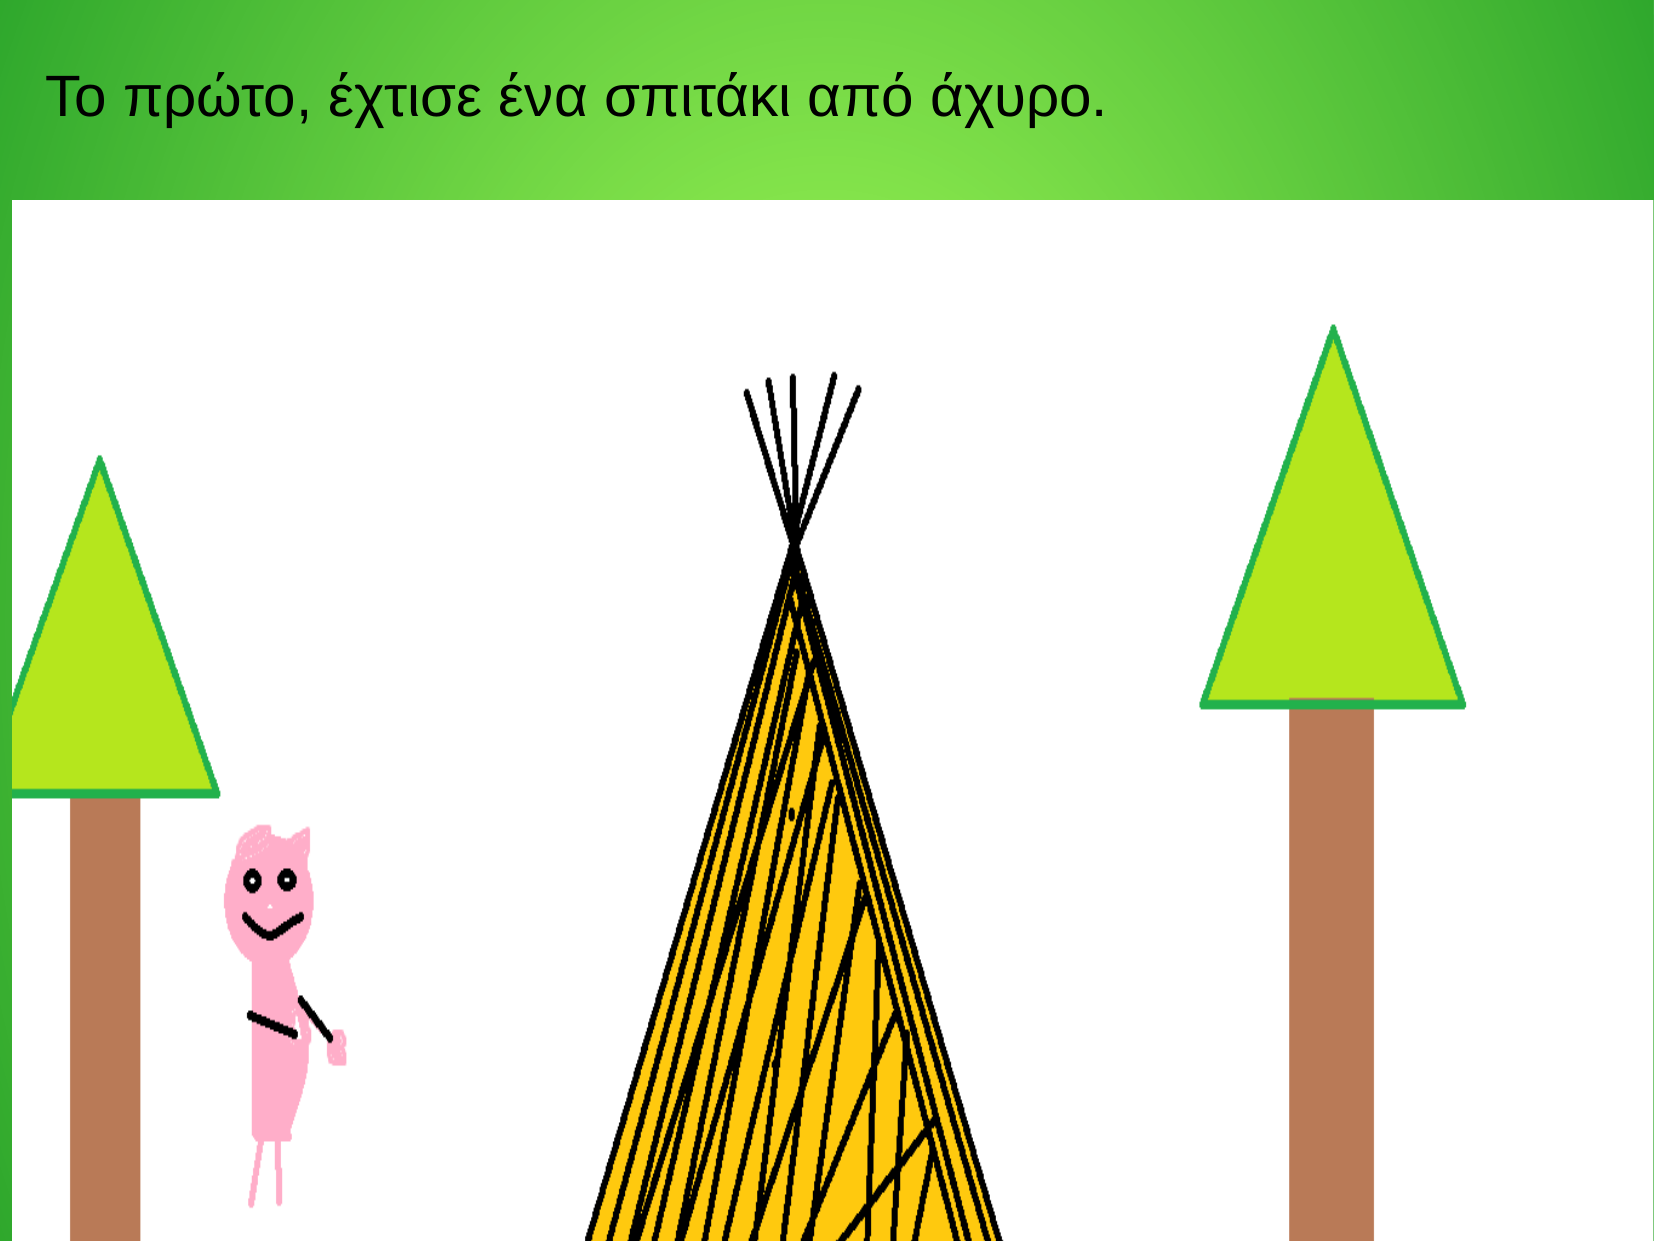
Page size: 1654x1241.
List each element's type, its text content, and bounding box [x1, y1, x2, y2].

text_box Το πρώτο, έχτισε ένα σπιτάκι από άχυρο. [30, 56, 1630, 137]
picture [12, 200, 1654, 1241]
